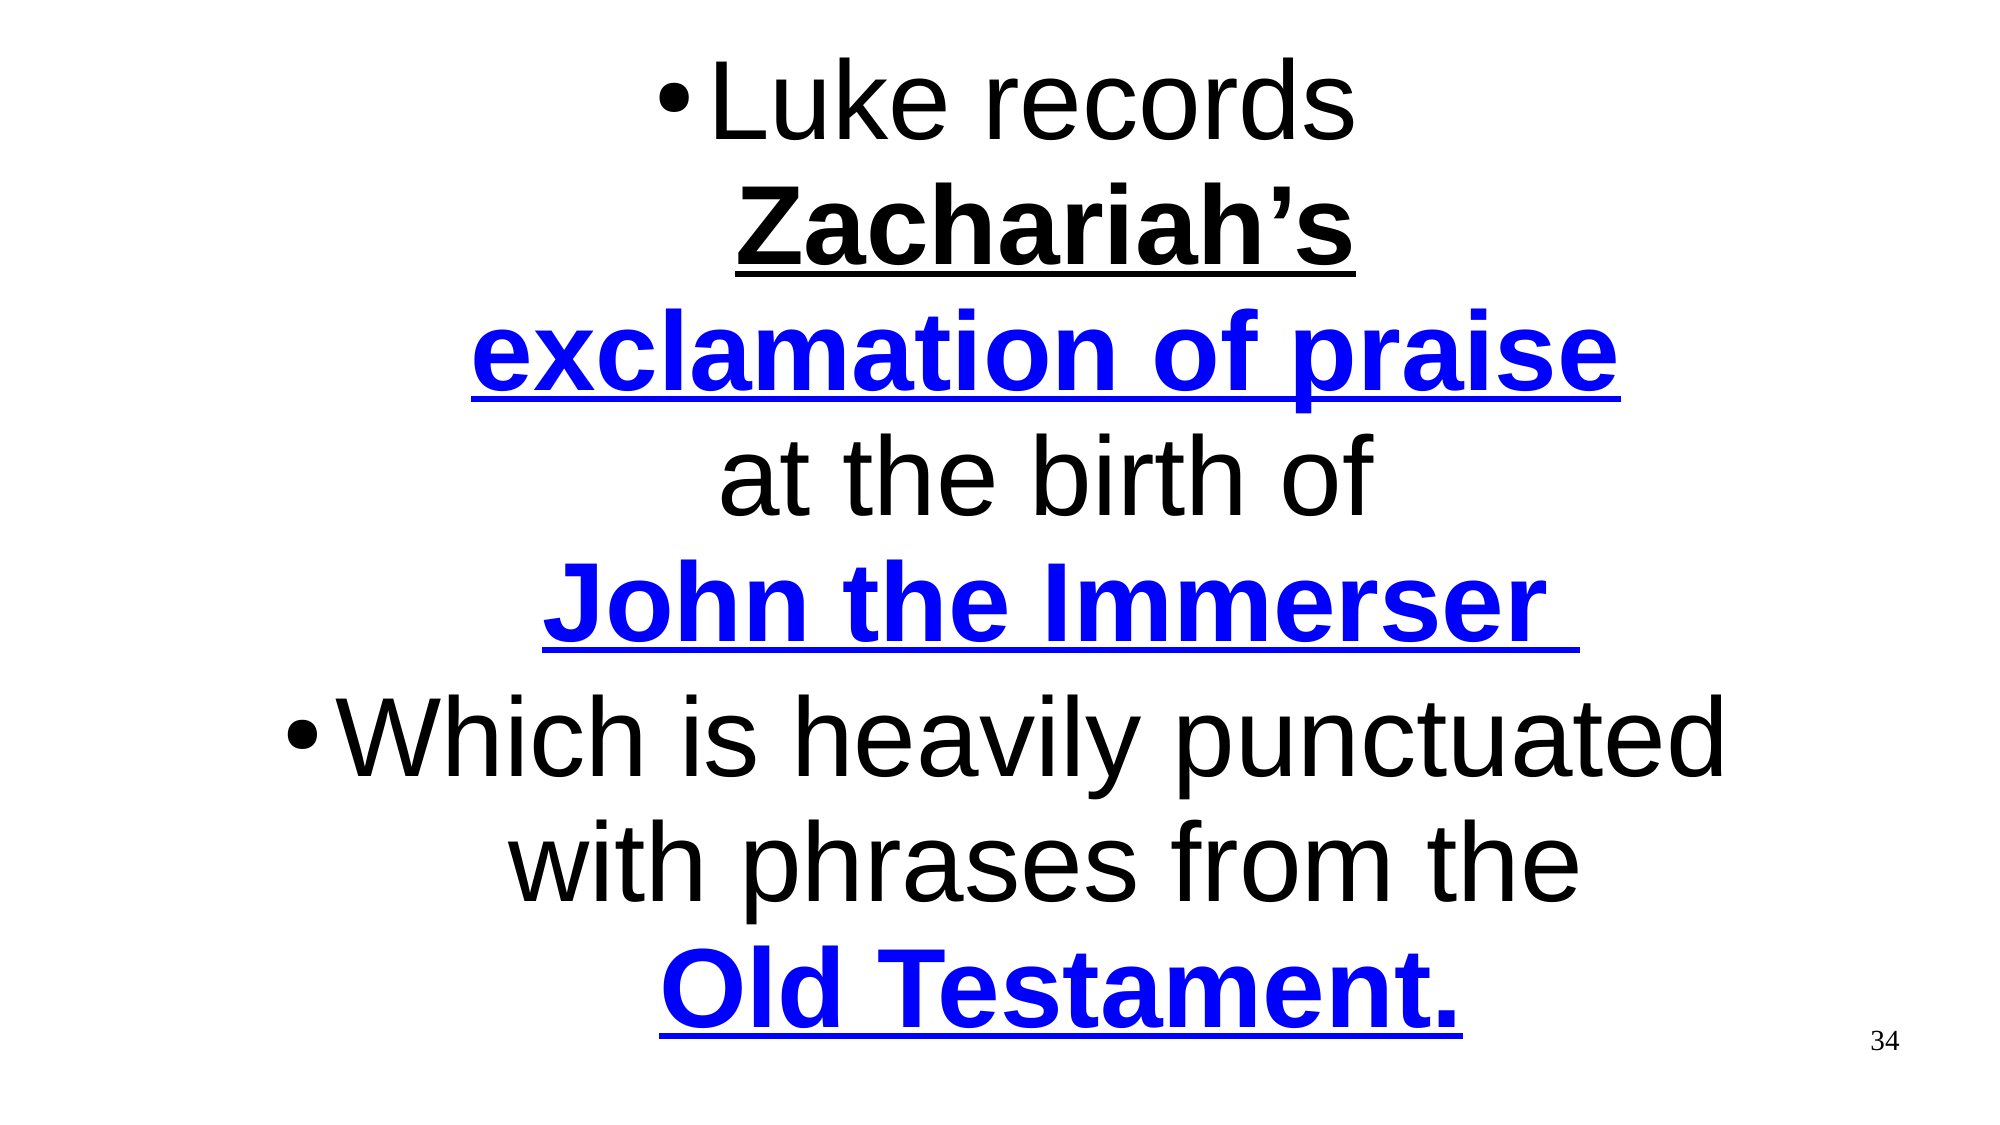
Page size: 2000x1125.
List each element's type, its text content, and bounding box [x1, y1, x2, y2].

list Luke records Zachariah’s exclamation of praise at the birth of John the Immerser Which is heavily punctuated with phrases from the Old Testament. [37, 37, 1988, 1125]
